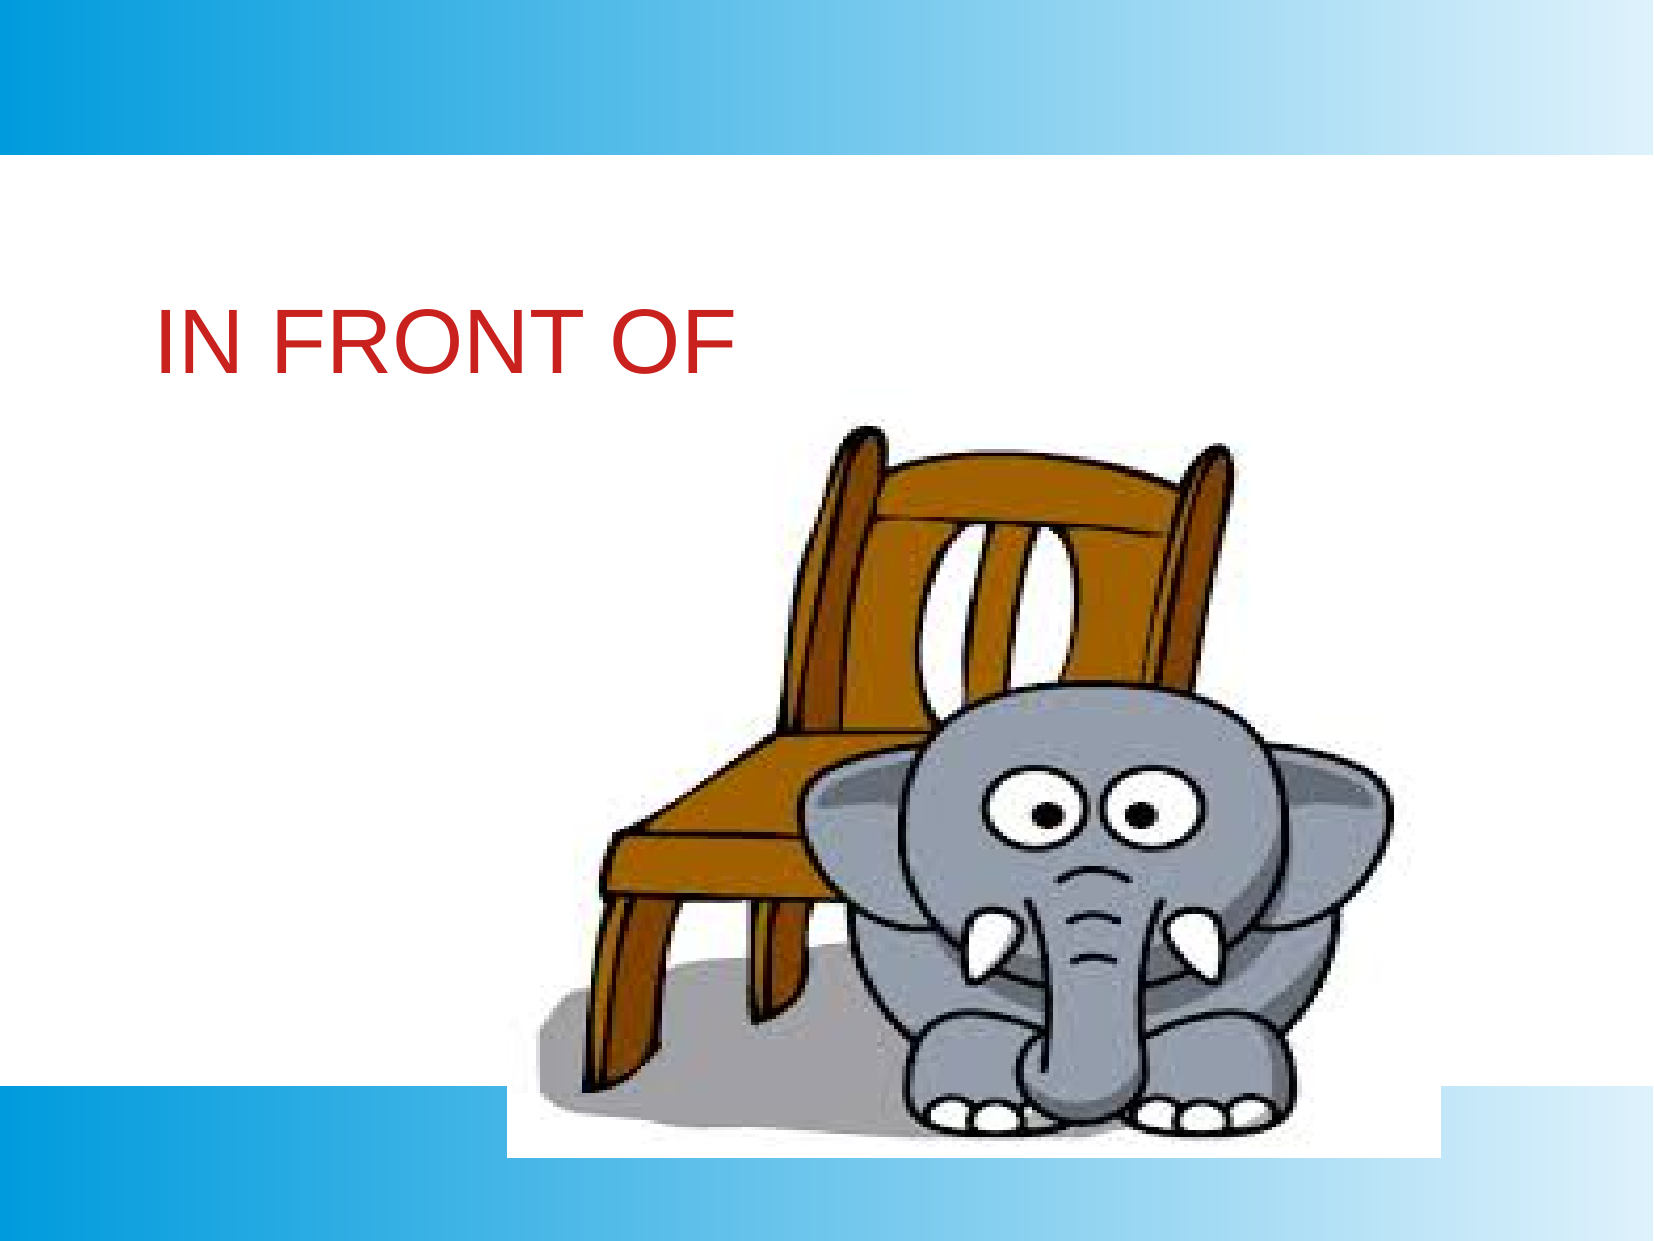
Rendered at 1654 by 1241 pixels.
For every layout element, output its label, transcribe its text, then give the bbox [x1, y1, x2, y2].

picture [507, 389, 1441, 1158]
list IN FRONT OF [82, 290, 1571, 1010]
